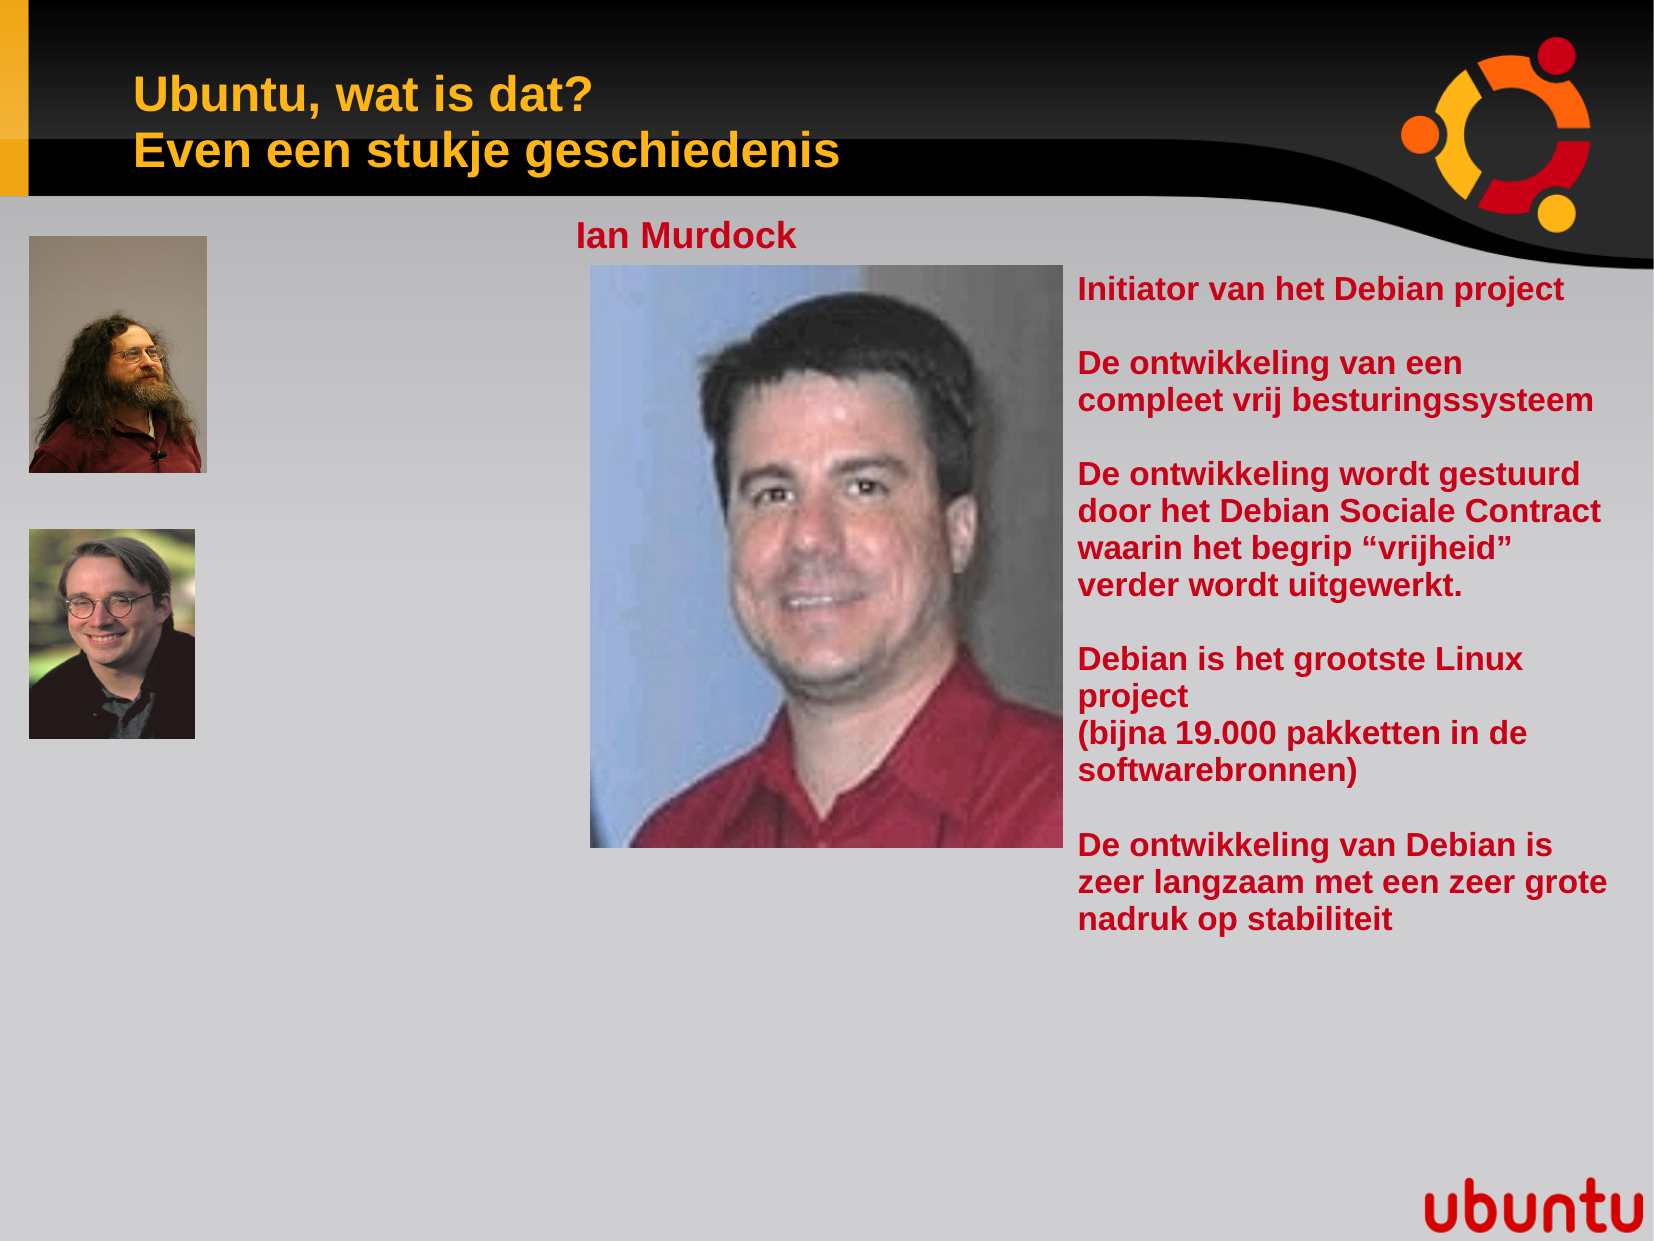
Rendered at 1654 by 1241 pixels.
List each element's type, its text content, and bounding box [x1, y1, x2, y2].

text_box Ubuntu, wat is dat? Even een stukje geschiedenis [118, 59, 1093, 188]
picture [0, 0, 1654, 1241]
text_box Ian Murdock [561, 206, 1182, 296]
text_box Initiator van het Debian project De ontwikkeling van een compleet vrij besturingssysteem De ontwikkeling wordt gestuurd door het Debian Sociale Contract waarin het begrip “vrijheid” verder wordt uitgewerkt. Debian is het grootste Linux project (bijna 19.000 pakketten in de softwarebronnen) De ontwikkeling van Debian is zeer langzaam met een zeer grote nadruk op stabiliteit [1062, 263, 1625, 967]
